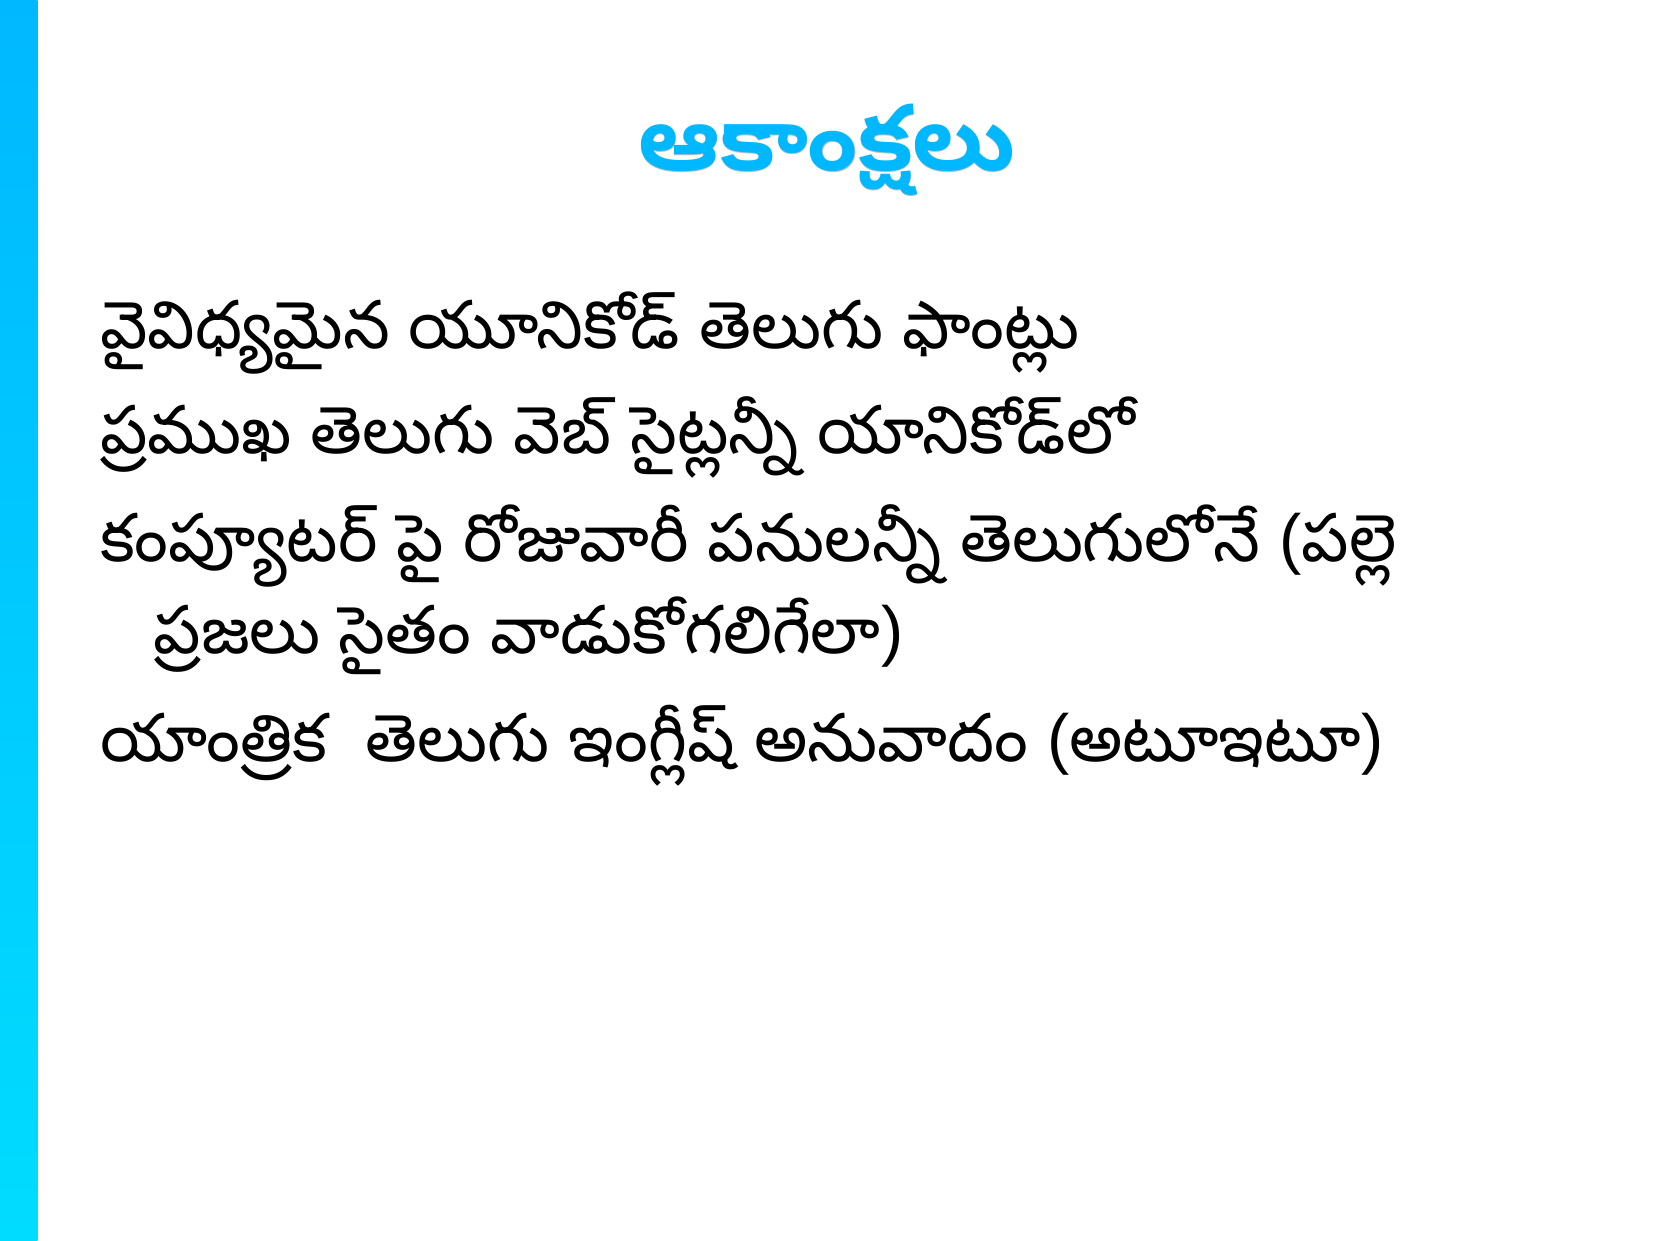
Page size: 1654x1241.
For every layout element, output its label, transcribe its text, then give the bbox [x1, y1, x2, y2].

picture [0, 0, 1654, 1241]
list వైవిధ్యమైన యూనికోడ్ తెలుగు ఫాంట్లు ప్రముఖ తెలుగు వెబ్ సైట్లన్నీ యానికోడ్‌లో కంప్యూటర్ పై రోజువారీ పనులన్నీ తెలుగులోనే (పల్లె ప్రజలు సైతం వాడుకోగలిగేలా) యాంత్రిక తెలుగు ఇంగ్లీష్ అనువాదం (అటూఇటూ) [82, 290, 1571, 1094]
title ఆకాంక్షలు [82, 56, 1571, 250]
